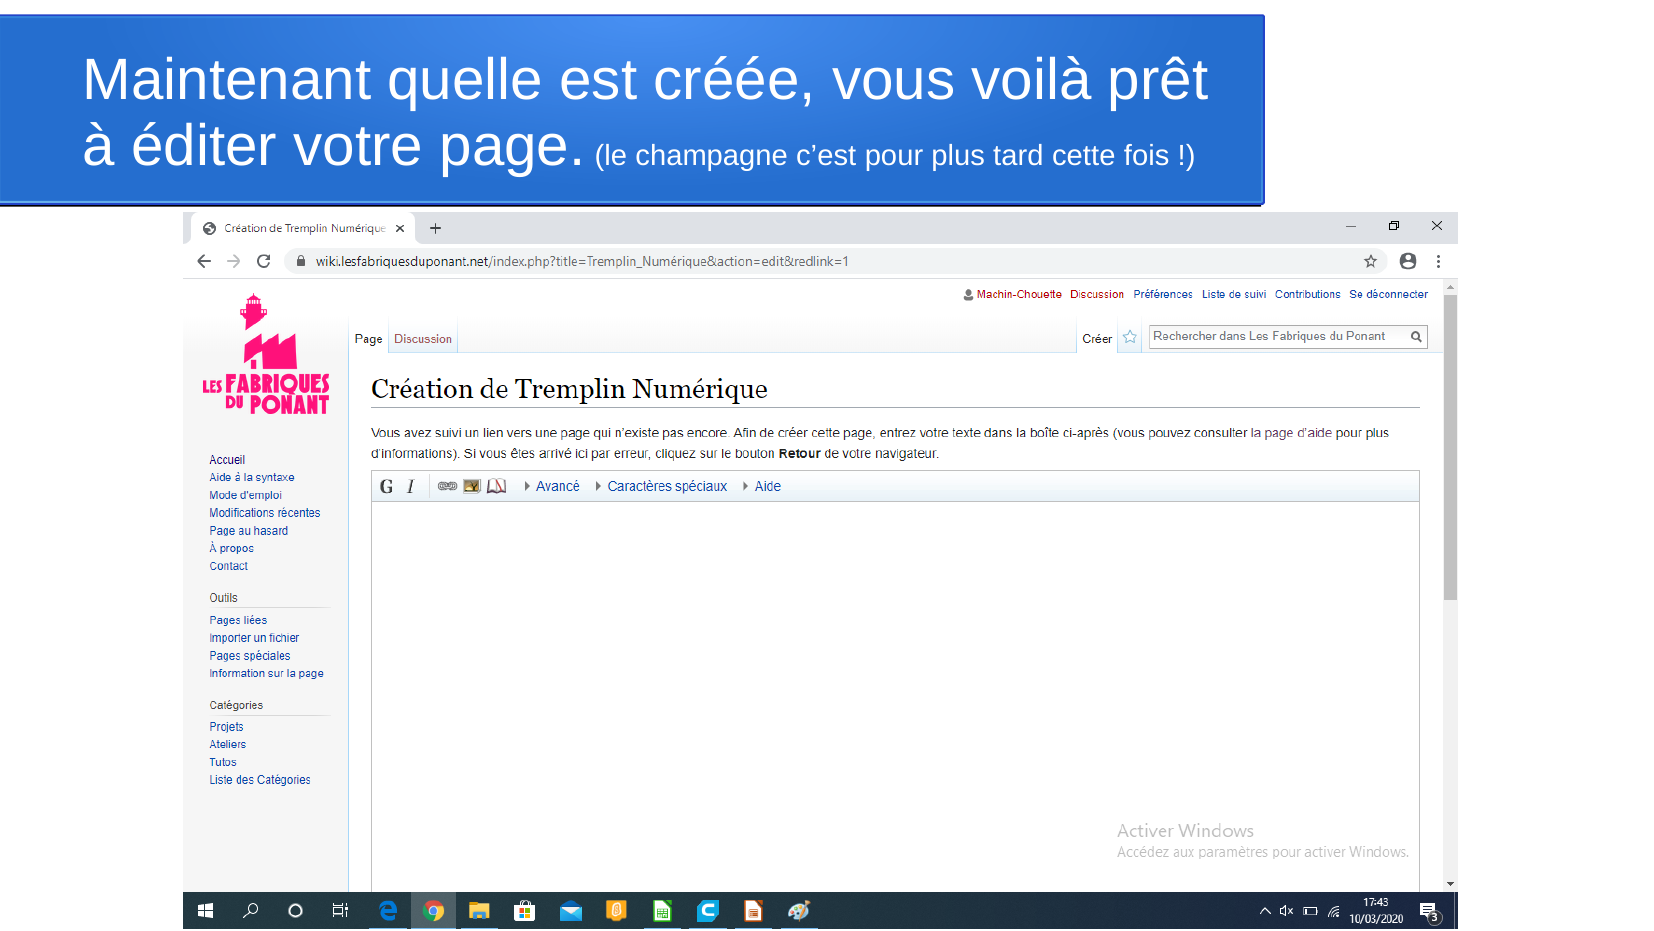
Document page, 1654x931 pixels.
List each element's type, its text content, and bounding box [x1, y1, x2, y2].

picture [183, 212, 1458, 930]
title Maintenant quelle est créée, vous voilà prêt à éditer votre page. (le champagne c’est pour plus tard cette fois !) [82, 35, 1235, 189]
